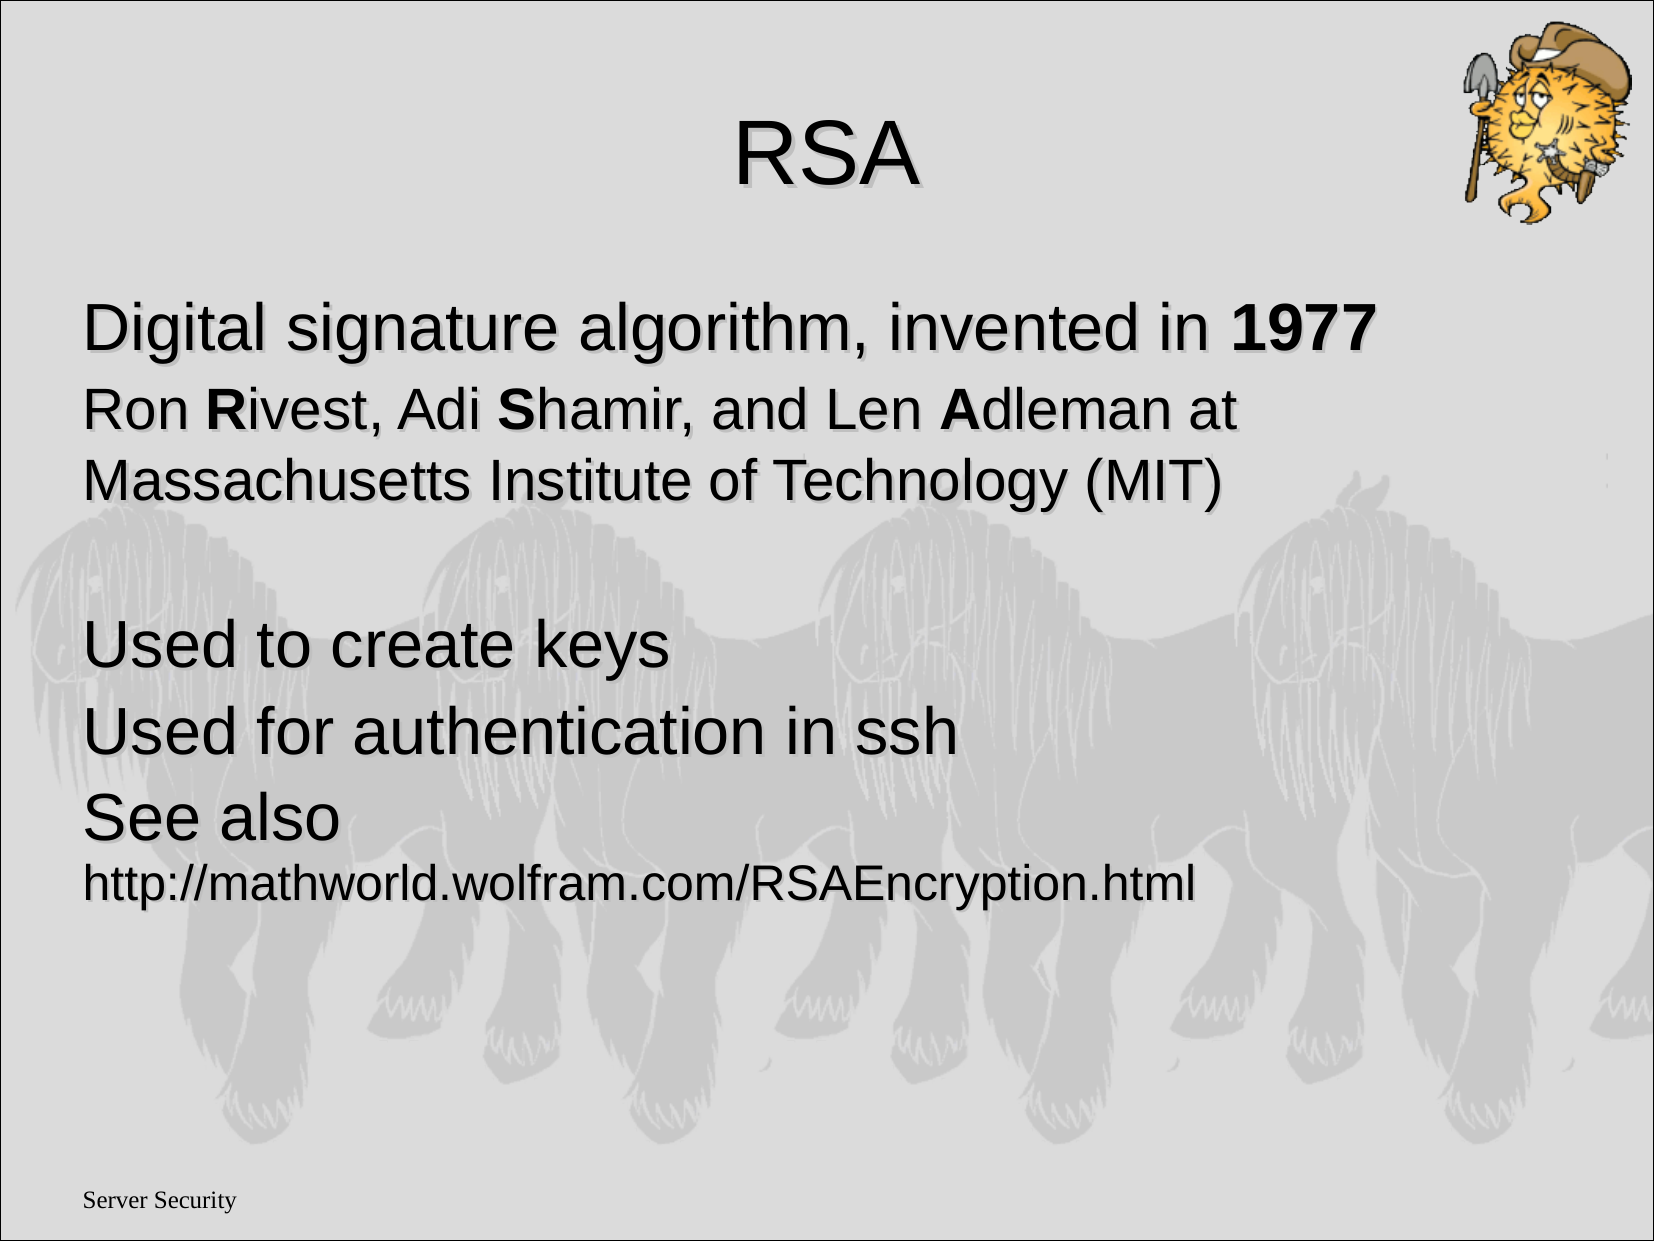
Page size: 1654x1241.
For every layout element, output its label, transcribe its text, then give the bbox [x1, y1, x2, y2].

title RSA [82, 56, 1571, 250]
list Digital signature algorithm, invented in 1977 Ron Rivest, Adi Shamir, and Len Adleman at Massachusetts Institute of Technology (MIT) Used to create keys Used for authentication in ssh See also http://mathworld.wolfram.com/RSAEncryption.html [82, 290, 1571, 1094]
picture [1462, 20, 1632, 225]
